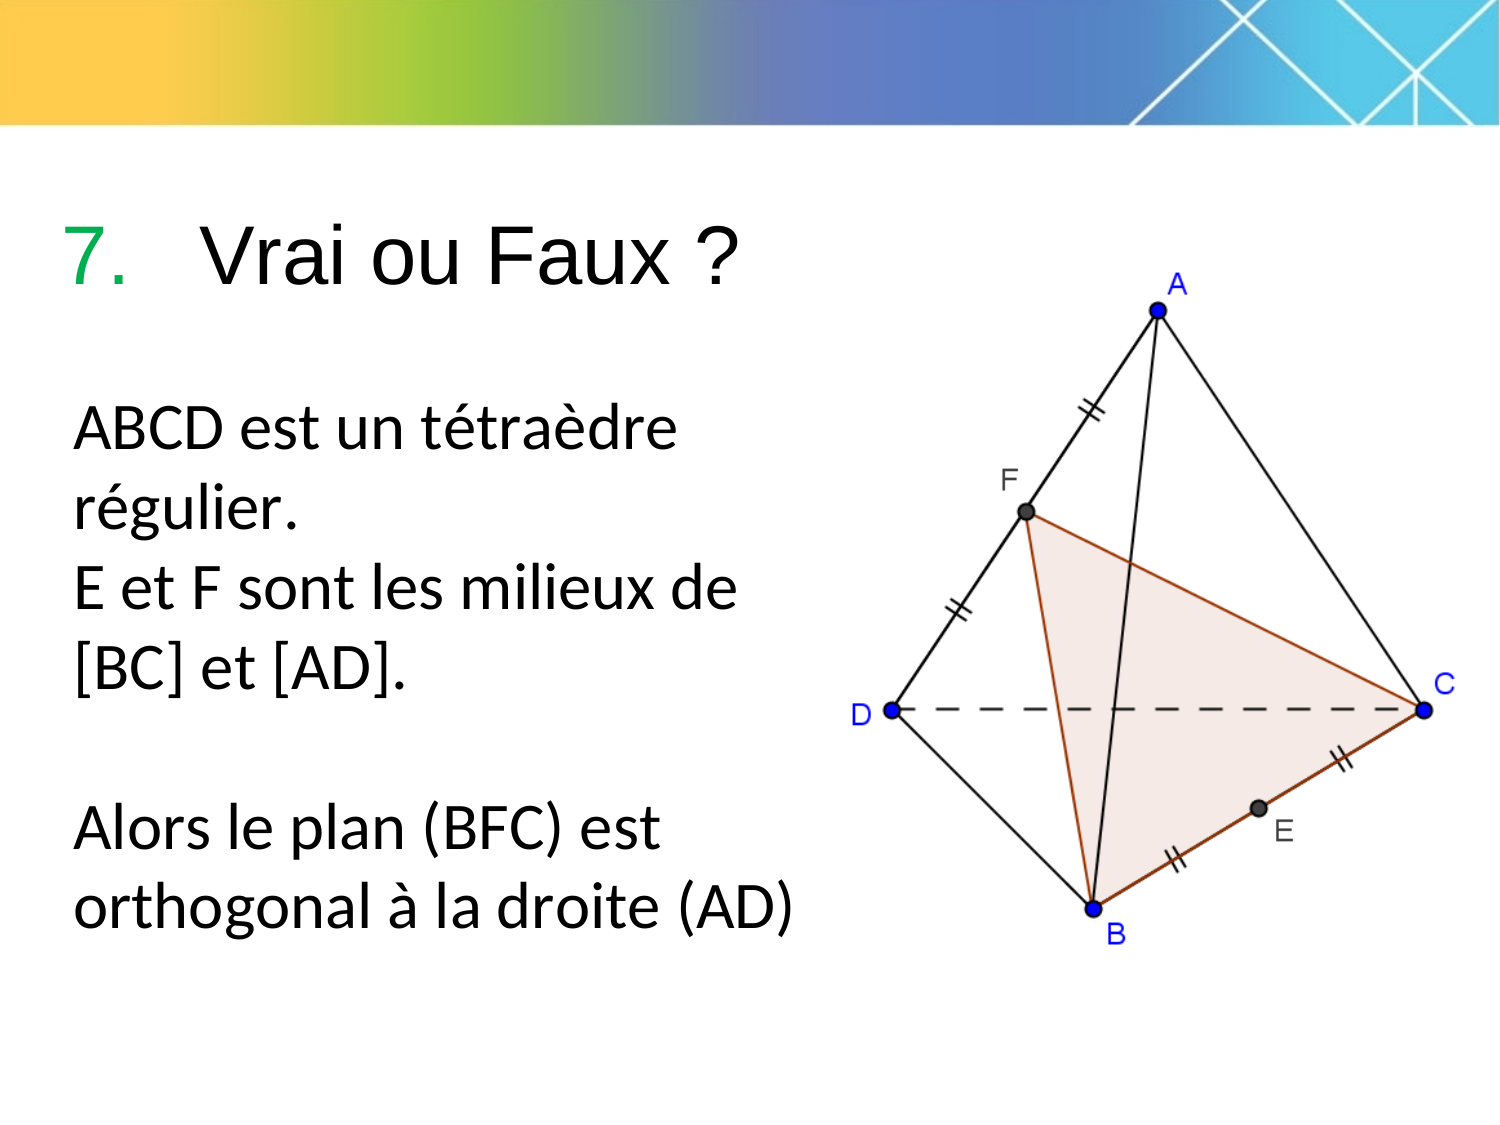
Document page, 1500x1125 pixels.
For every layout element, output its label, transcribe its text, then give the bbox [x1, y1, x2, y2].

text_box ABCD est un tétraèdre régulier. E et F sont les milieux de [BC] et [AD]. Alors le plan (BFC) est orthogonal à la droite (AD).D]. [58, 374, 796, 951]
picture [0, 0, 1500, 127]
text_box Vrai ou Faux ? [46, 164, 1500, 339]
picture [796, 256, 1500, 973]
